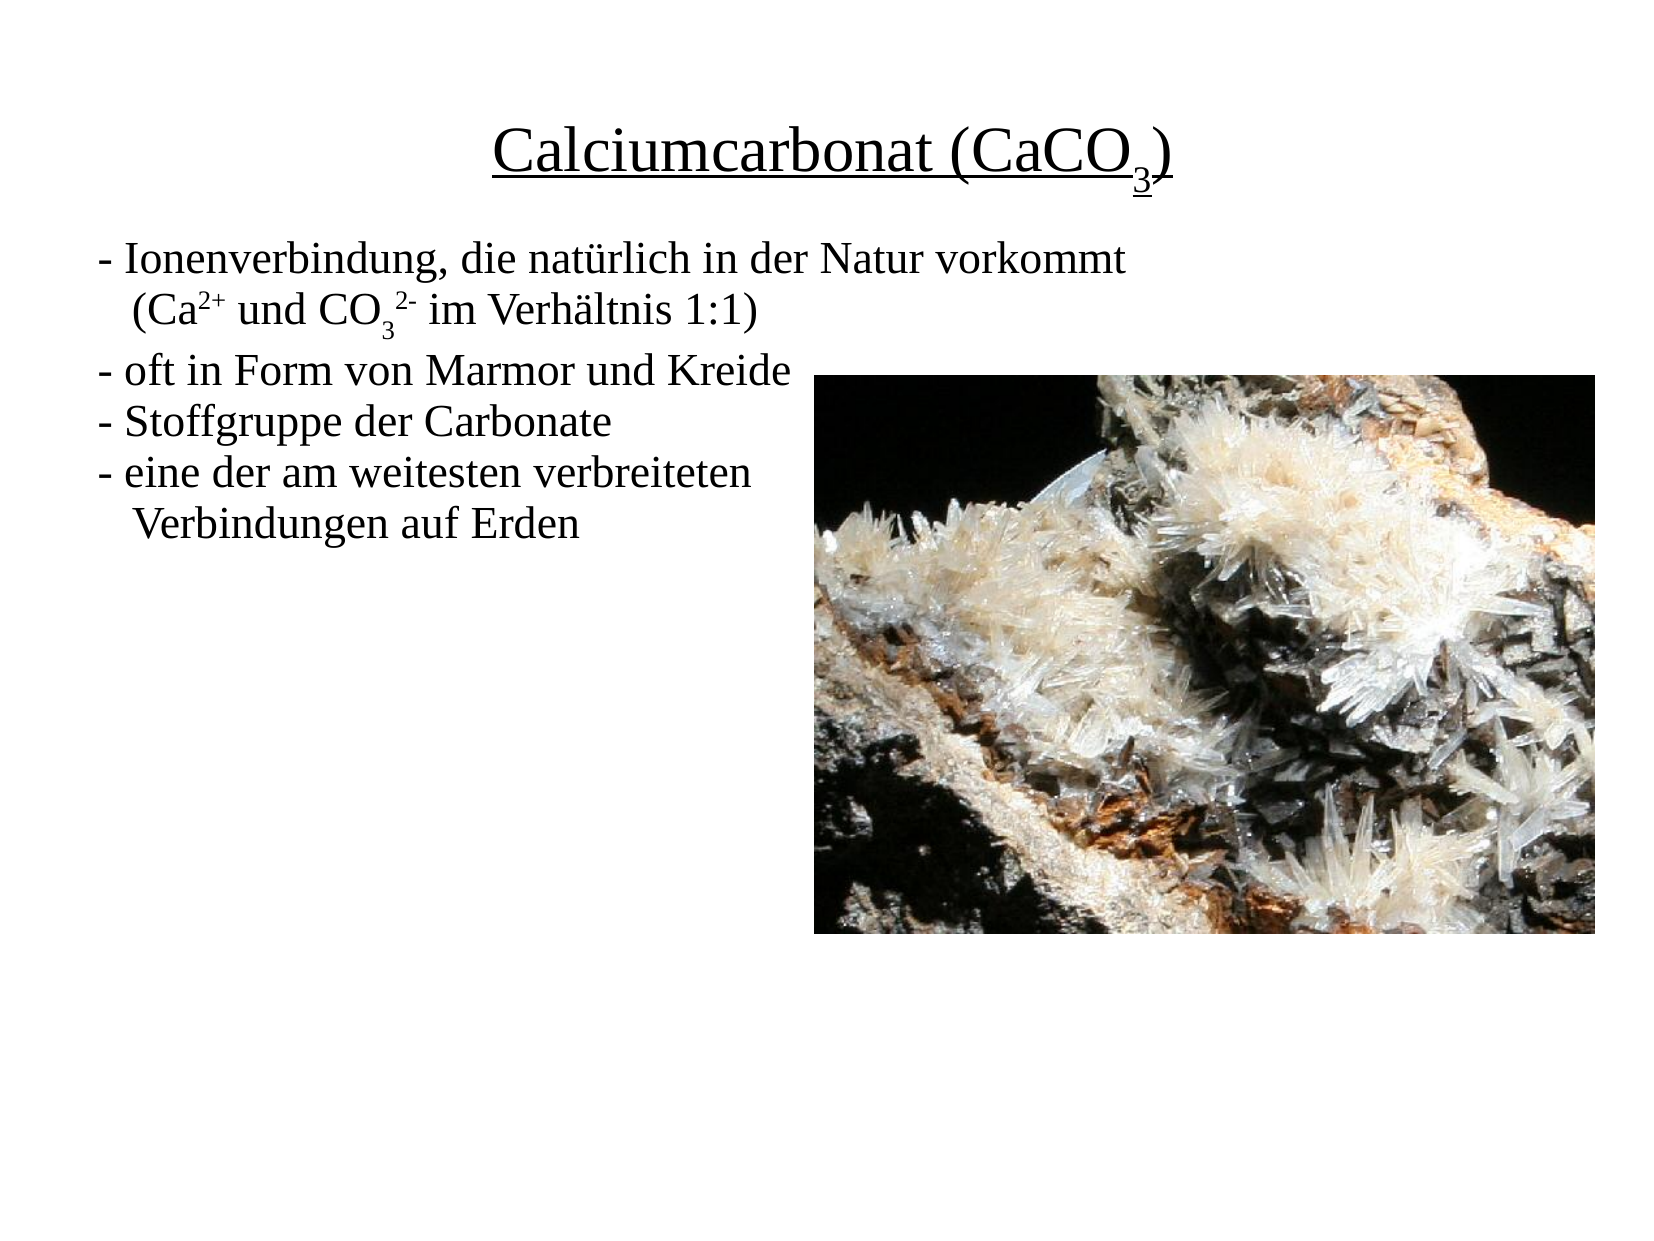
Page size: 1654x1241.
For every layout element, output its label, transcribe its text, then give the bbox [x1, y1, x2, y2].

text_box - Ionenverbindung, die natürlich in der Natur vorkommt (Ca2+ und CO32- im Verhältnis 1:1) - oft in Form von Marmor und Kreide - Stoffgruppe der Carbonate - eine der am weitesten verbreiteten Verbindungen auf Erden [82, 225, 1560, 657]
picture [814, 375, 1595, 934]
text_box Calciumcarbonat (CaCO3) [236, 106, 1430, 209]
